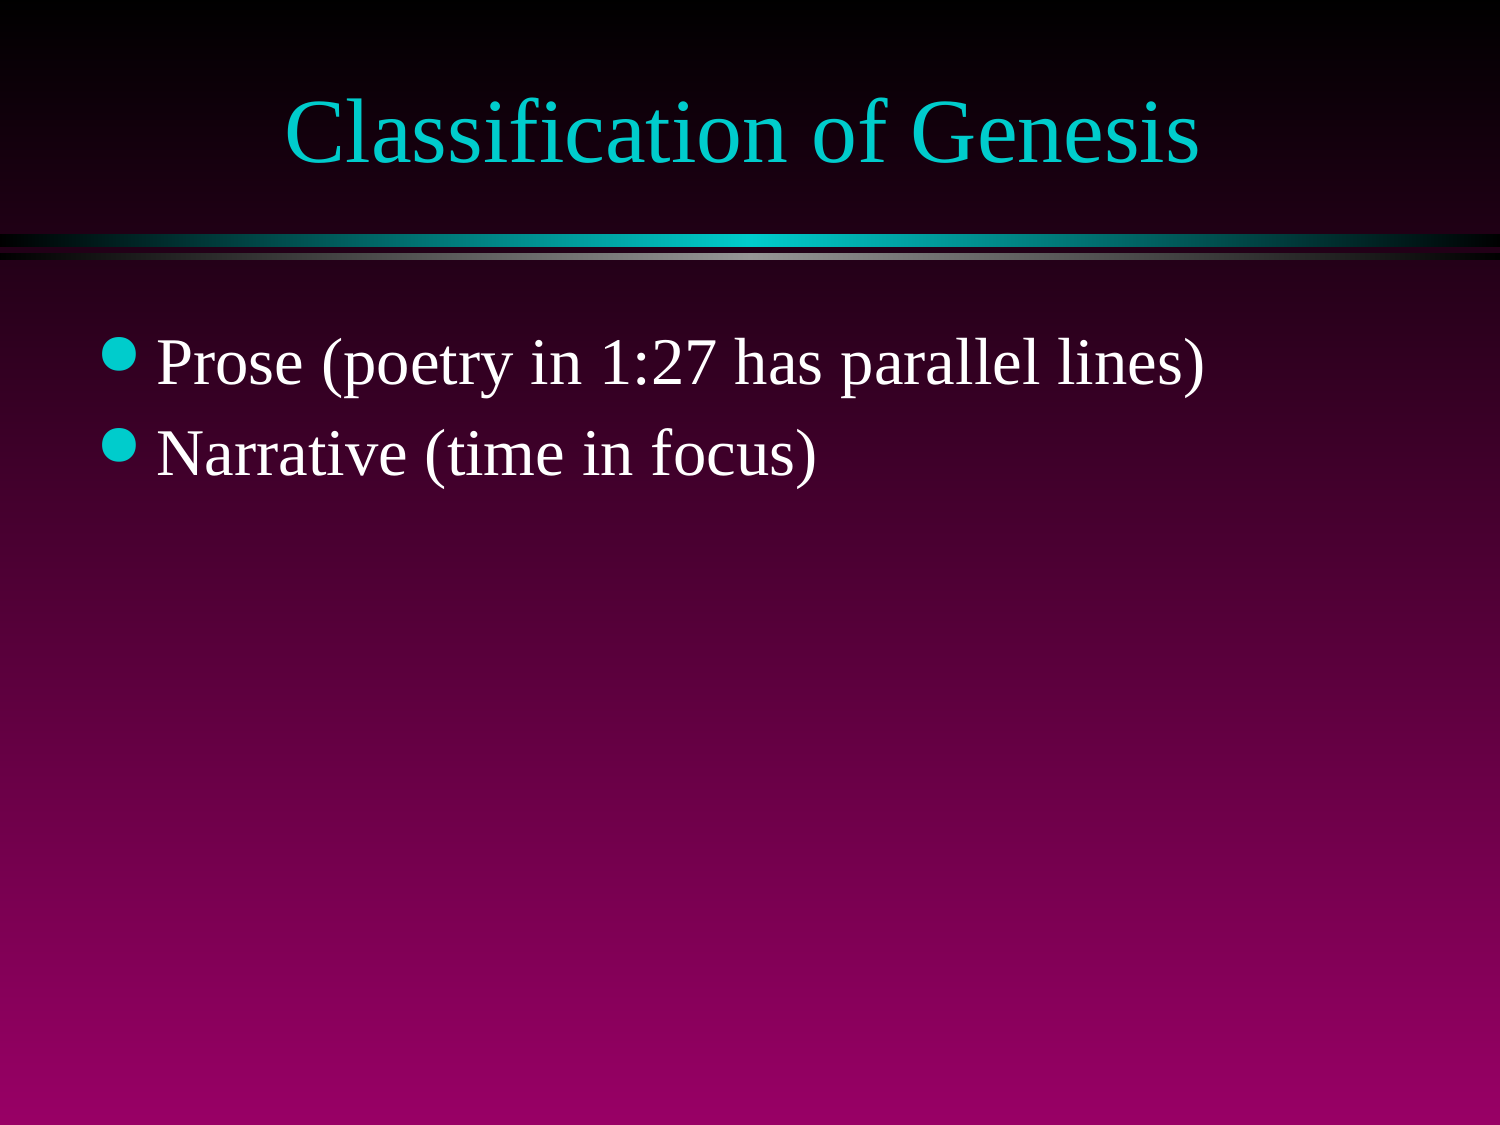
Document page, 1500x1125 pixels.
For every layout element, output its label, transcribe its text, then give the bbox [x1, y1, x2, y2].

list Prose (poetry in 1:27 has parallel lines) Narrative (time in focus) [99, 324, 1388, 978]
title Classification of Genesis [99, 37, 1388, 225]
